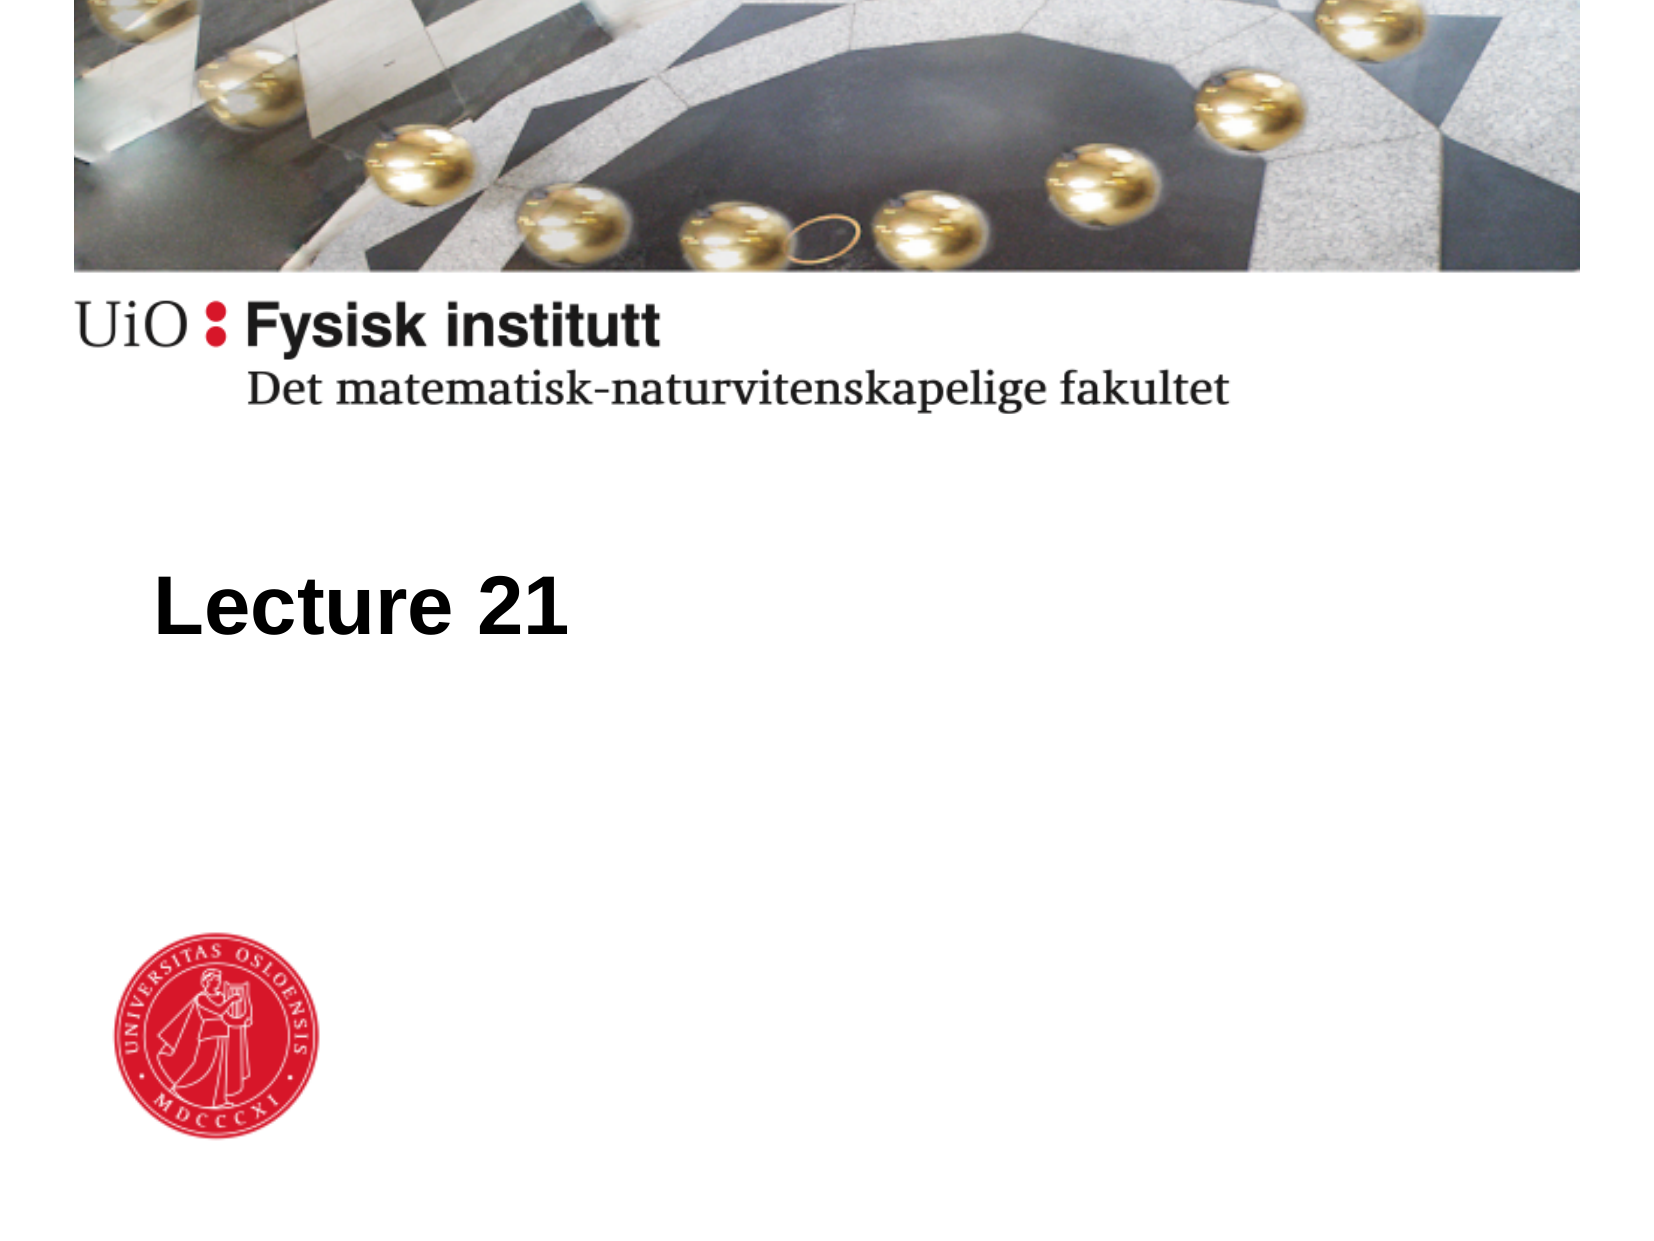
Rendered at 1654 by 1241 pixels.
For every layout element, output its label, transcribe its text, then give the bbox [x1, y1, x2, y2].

picture [109, 927, 326, 1147]
picture [72, 292, 1238, 420]
subtitle Lecture 21 [153, 512, 1418, 699]
picture [74, 0, 1580, 280]
